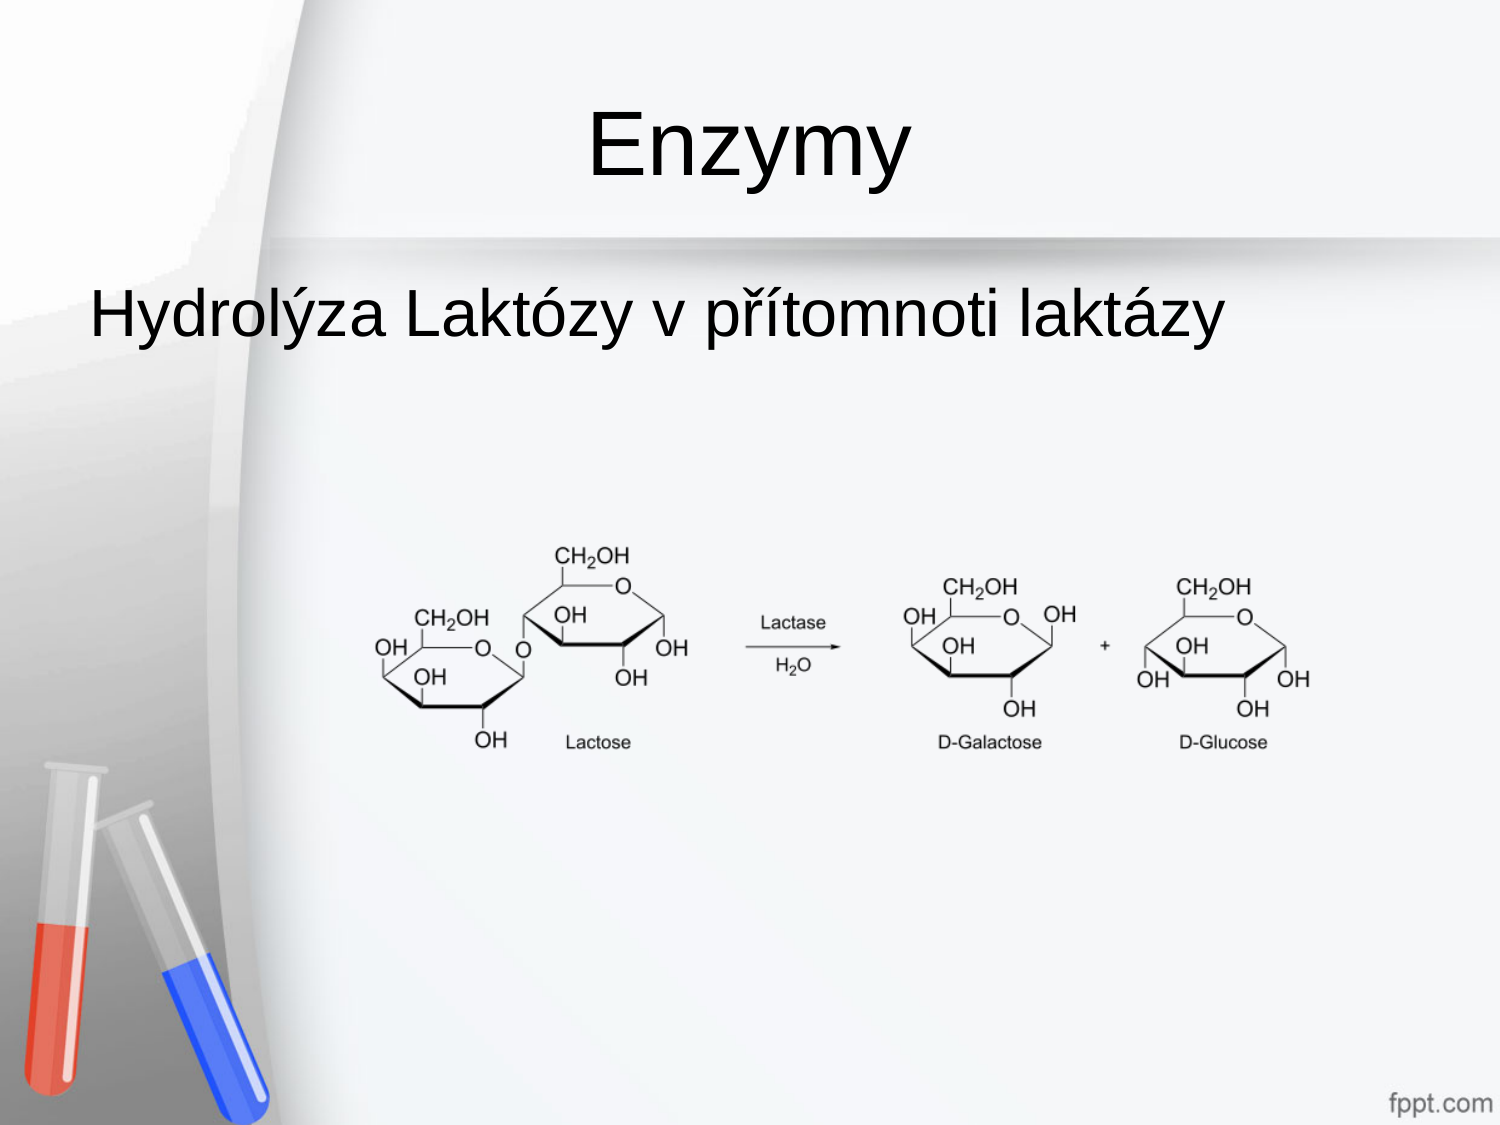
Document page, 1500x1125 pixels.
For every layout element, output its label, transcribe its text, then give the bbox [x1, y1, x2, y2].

list Hydrolýza Laktózy v přítomnoti laktázy [74, 262, 1425, 1005]
title Enzymy [74, 45, 1425, 233]
picture [0, 0, 1500, 1125]
